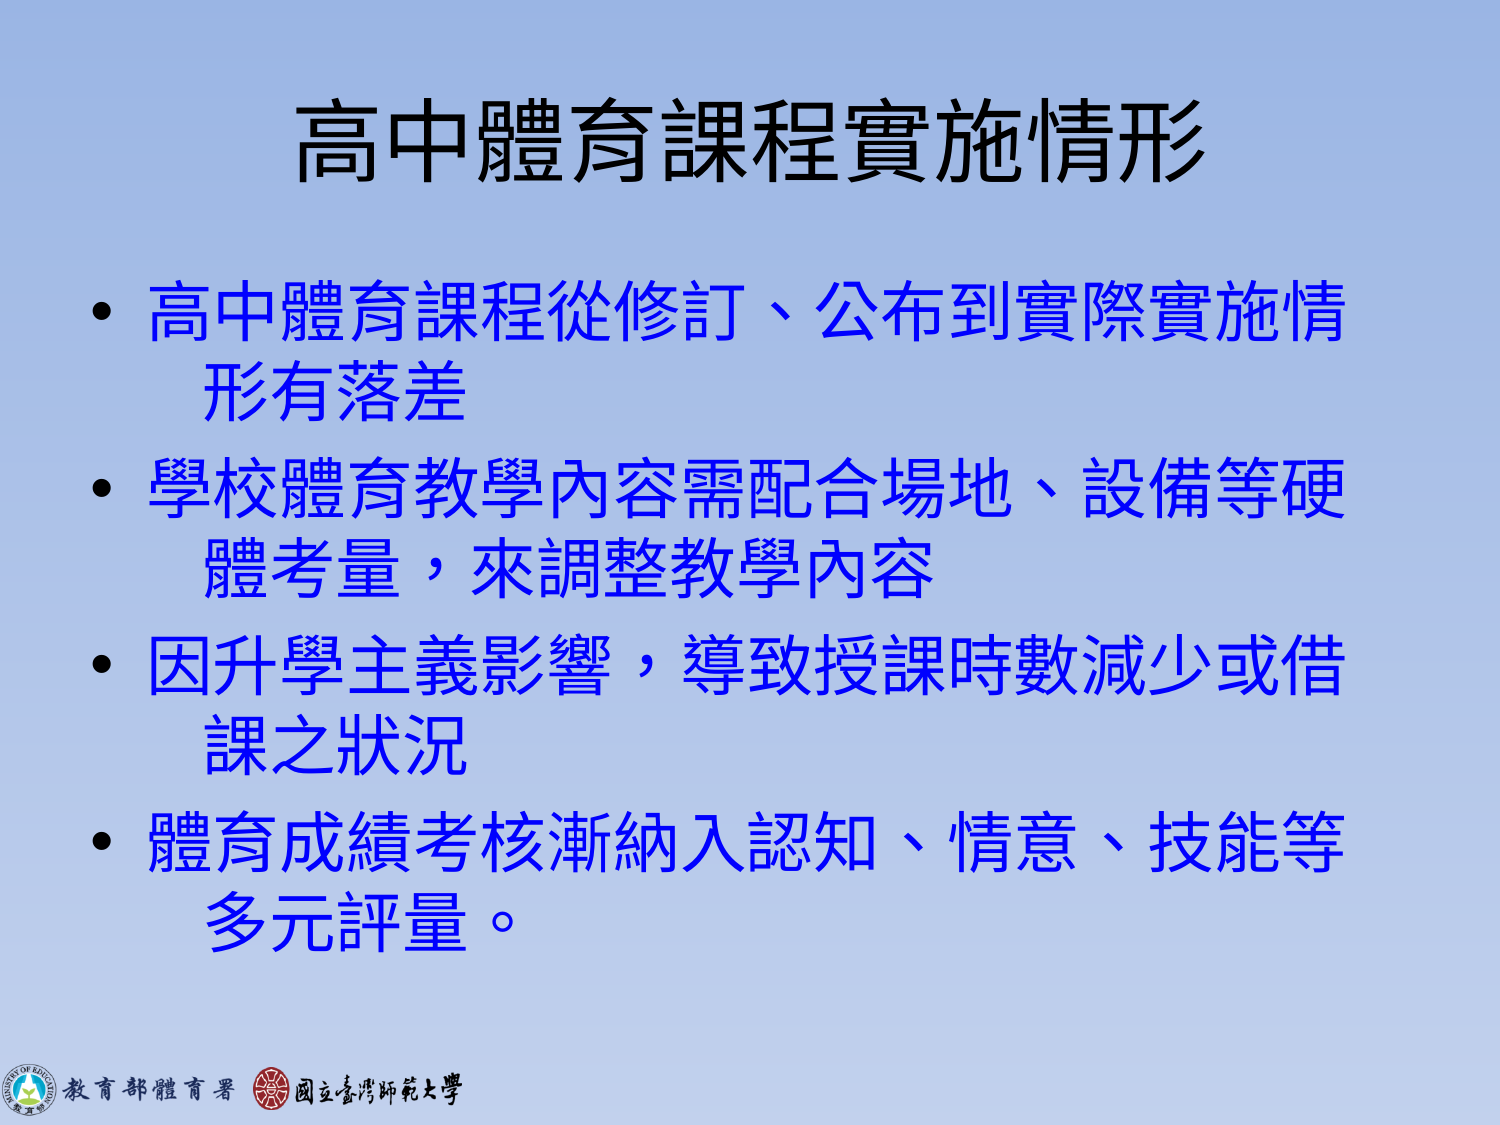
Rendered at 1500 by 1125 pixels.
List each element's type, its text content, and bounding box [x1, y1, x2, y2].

list 高中體育課程從修訂、公布到實際實施情形有落差 學校體育教學內容需配合場地、設備等硬體考量，來調整教學內容 因升學主義影響，導致授課時數減少或借課之狀況 體育成績考核漸納入認知、情意、技能等多元評量。 [75, 262, 1426, 1005]
title 高中體育課程實施情形 [75, 45, 1426, 233]
